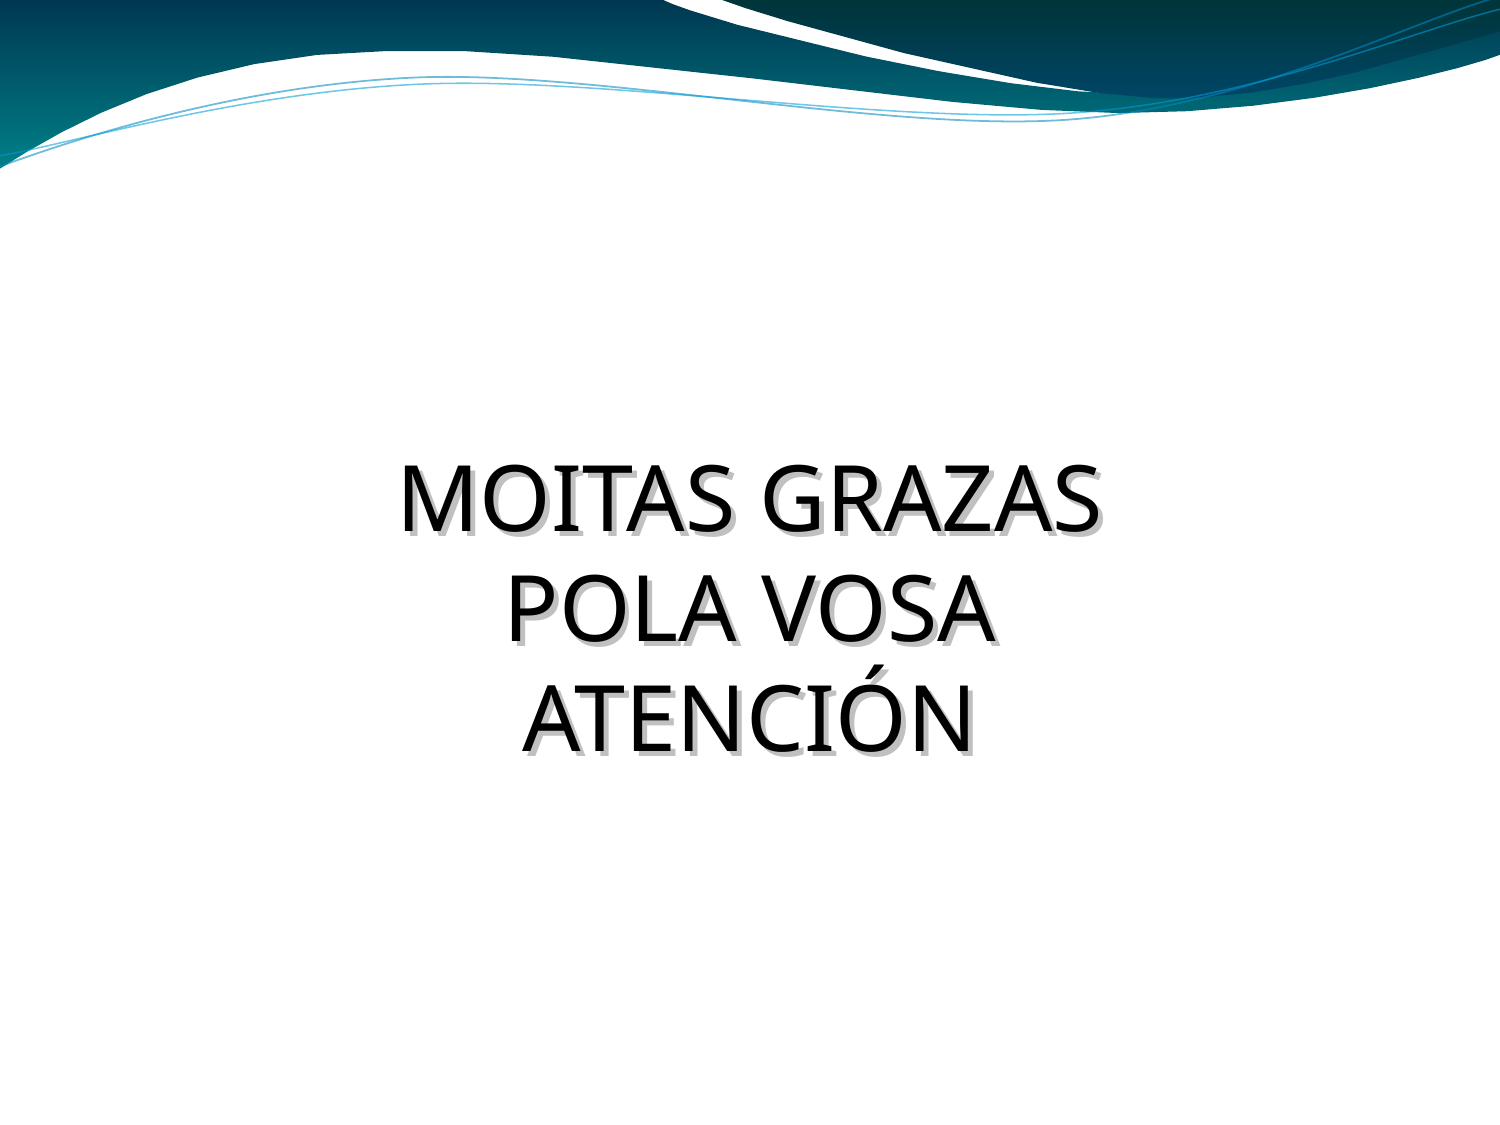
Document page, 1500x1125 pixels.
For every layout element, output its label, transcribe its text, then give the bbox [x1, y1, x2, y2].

text_box MOITAS GRAZAS POLA VOSA ATENCIÓN [266, 433, 1234, 778]
